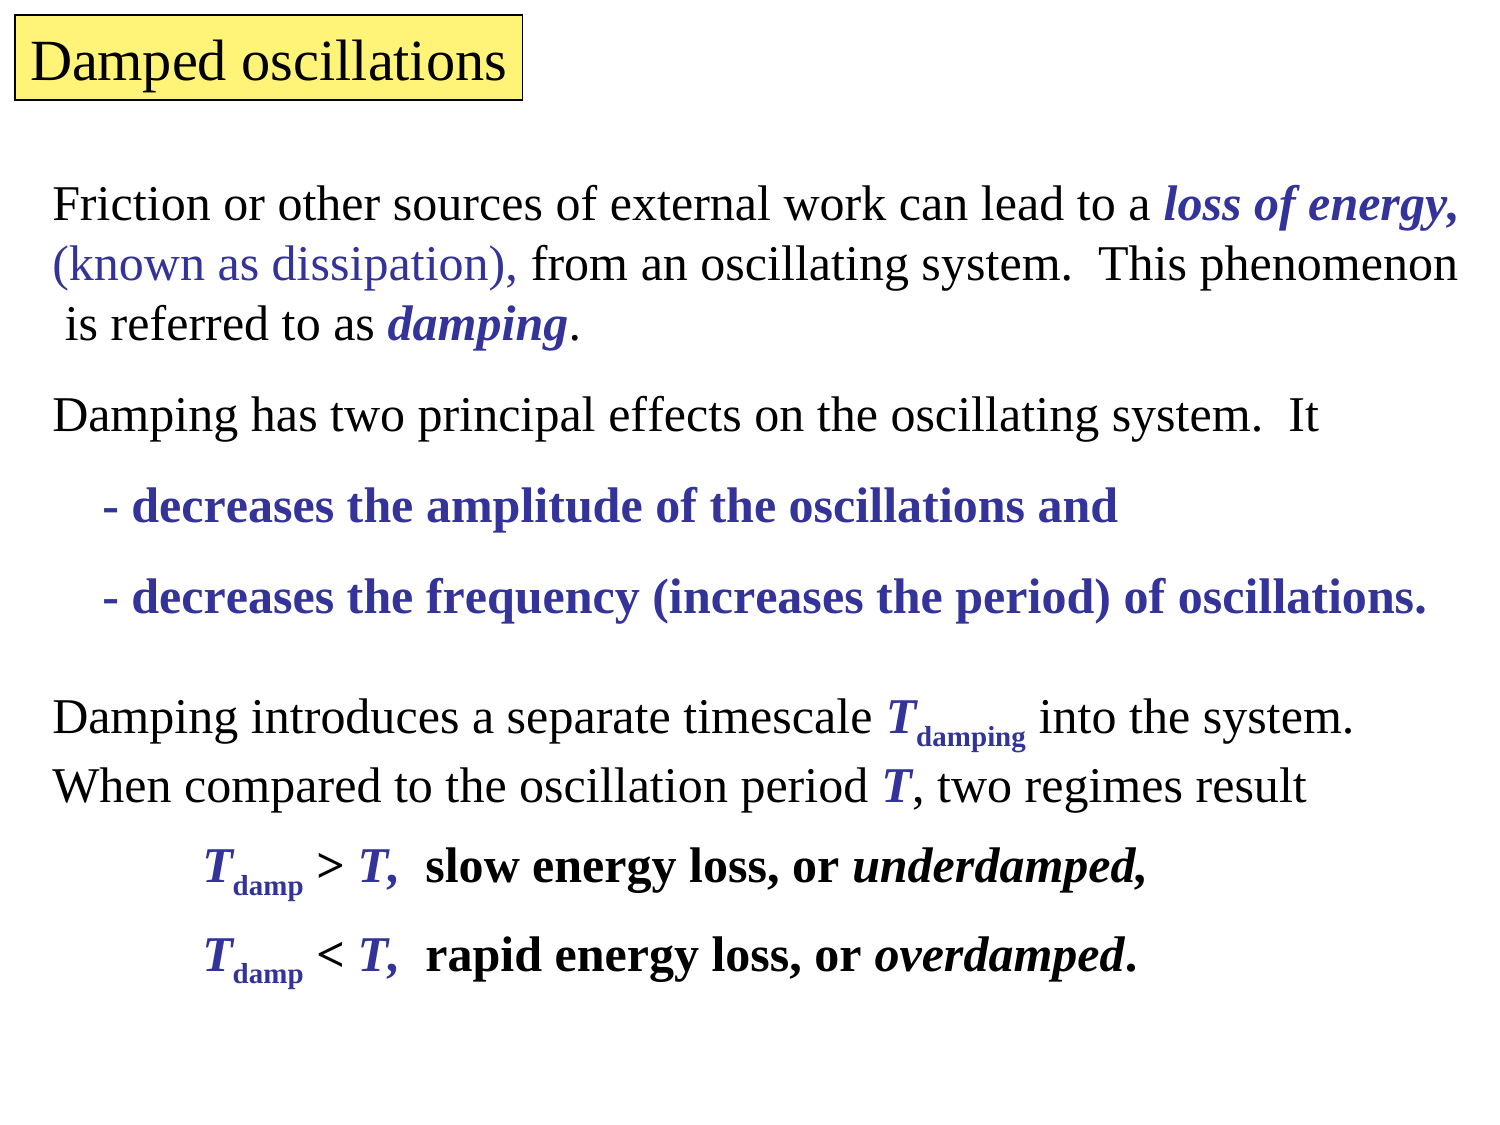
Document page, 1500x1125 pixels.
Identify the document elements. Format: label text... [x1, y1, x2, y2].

text_box Friction or other sources of external work can lead to a loss of energy, (known as dissipation), from an oscillating system. This phenomenon is referred to as damping. Damping has two principal effects on the oscillating system. It - decreases the amplitude of the oscillations and - decreases the frequency (increases the period) of oscillations. Damping introduces a separate timescale Tdamping into the system. When compared to the oscillation period T, two regimes result Tdamp > T, slow energy loss, or underdamped, Tdamp < T, rapid energy loss, or overdamped. [37, 162, 1476, 998]
text_box Damped oscillations [15, 14, 523, 101]
